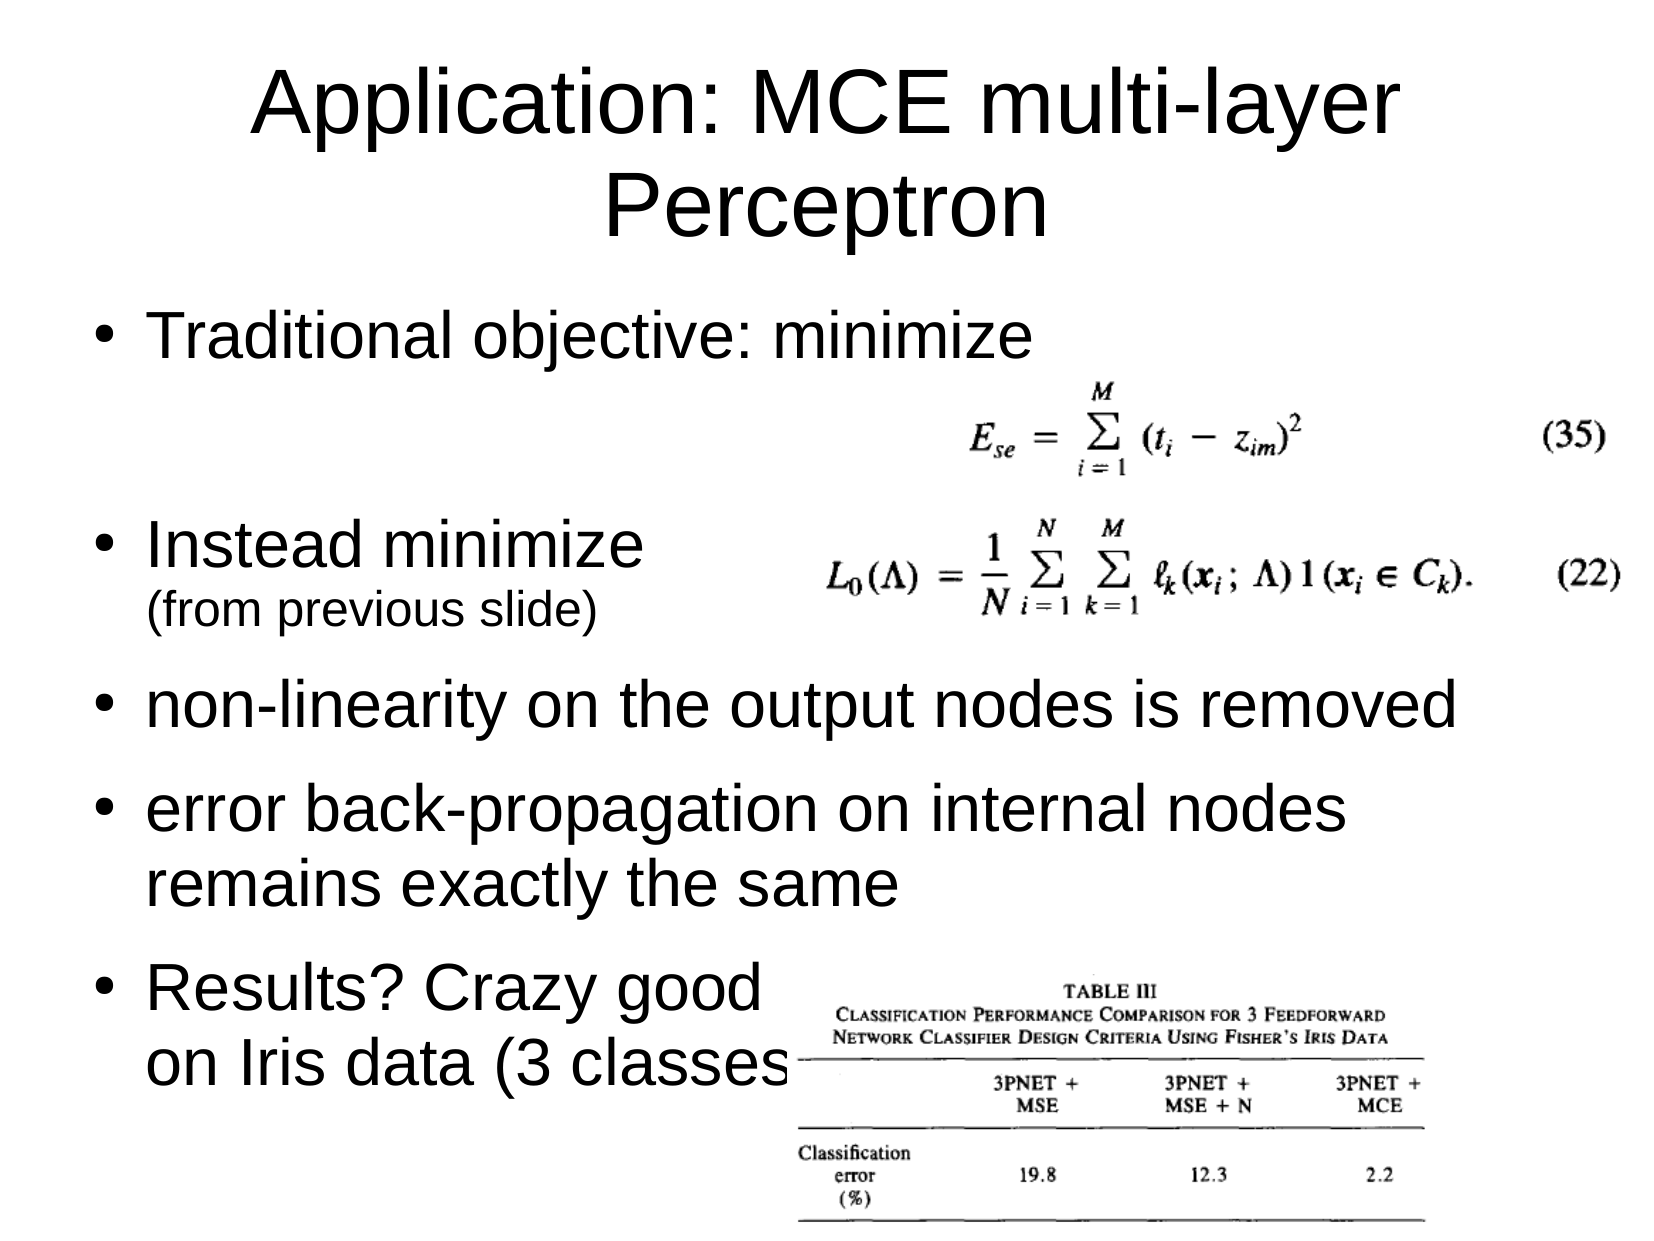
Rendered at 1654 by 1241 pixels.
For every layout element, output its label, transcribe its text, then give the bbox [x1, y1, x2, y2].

picture [787, 974, 1439, 1232]
title Application: MCE multi-layer Perceptron [82, 50, 1571, 256]
list Traditional objective: minimize Instead minimize (from previous slide) non-linearity on the output nodes is removed error back-propagation on internal nodes remains exactly the same Results? Crazy good on Iris data (3 classes): [75, 298, 1564, 1098]
picture [814, 507, 1643, 636]
picture [967, 373, 1613, 484]
